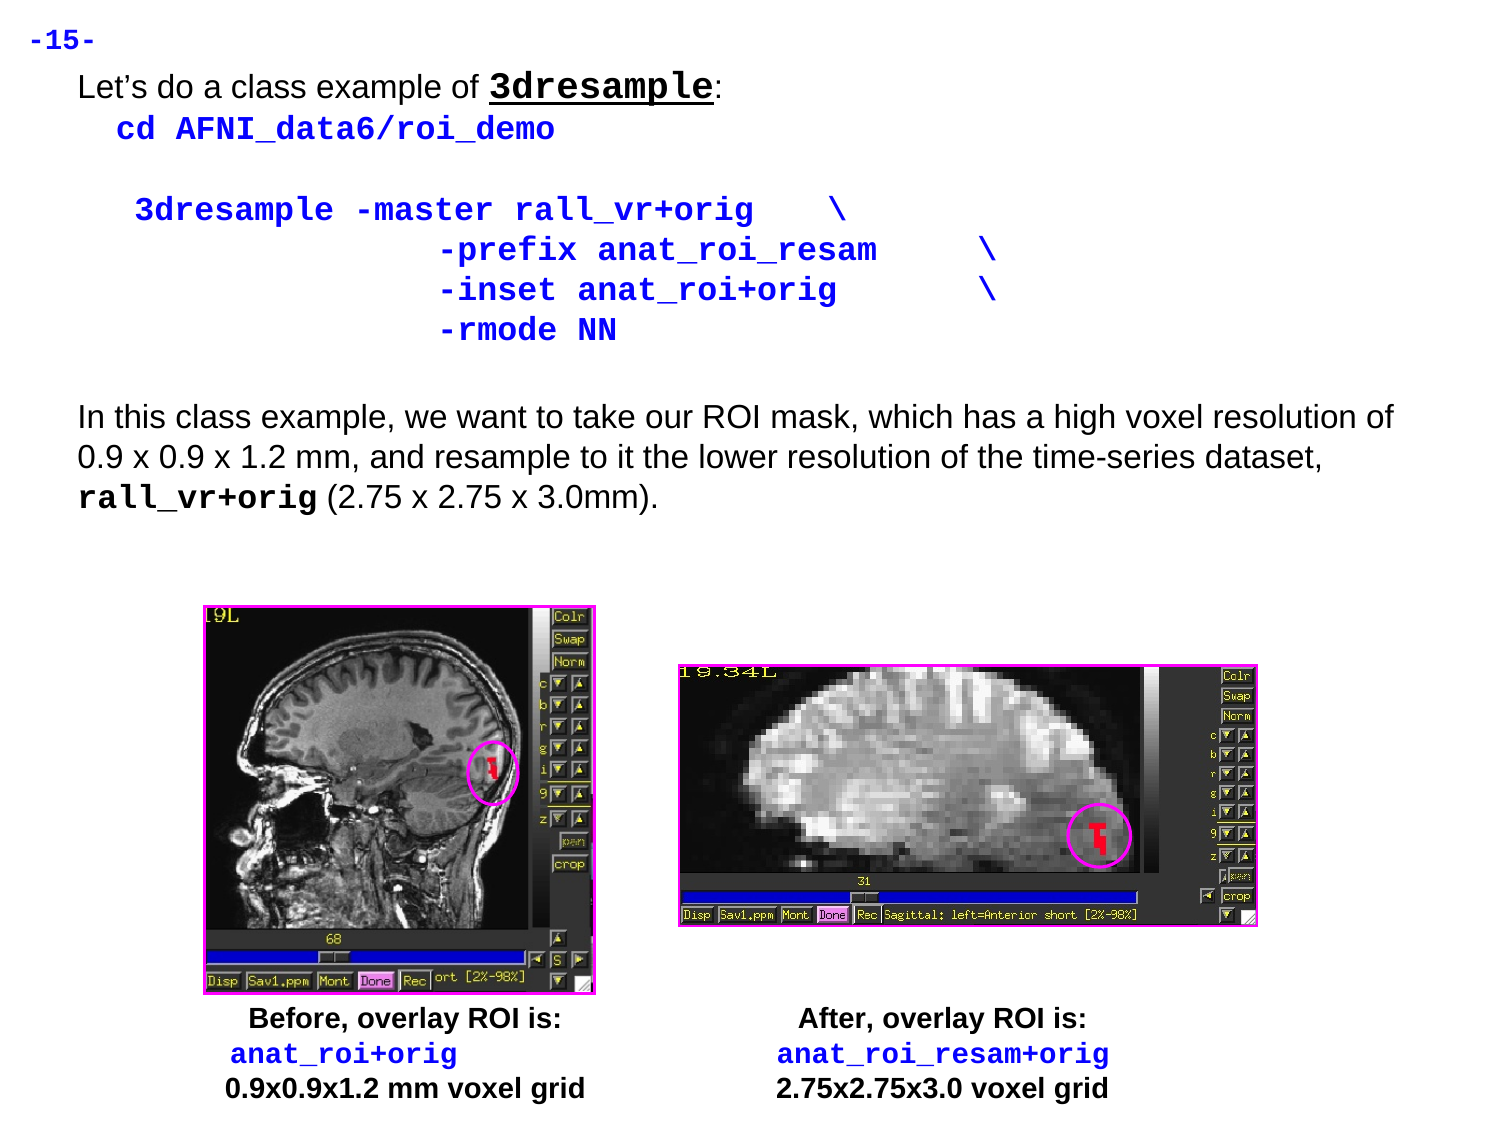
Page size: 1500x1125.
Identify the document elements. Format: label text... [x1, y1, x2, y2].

picture [205, 607, 594, 991]
list Let’s do a class example of 3dresample: cd AFNI_data6/roi_demo 3dresample -master rall_vr+orig \ -prefix anat_roi_resam \ -inset anat_roi+orig \ -rmode NN In this class example, we want to take our ROI mask, which has a high voxel resolution of 0.9 x 0.9 x 1.2 mm, and resample to it the lower resolution of the time-series dataset, rall_vr+orig (2.75 x 2.75 x 3.0mm). [62, 62, 1438, 575]
text_box Before, overlay ROI is: anat_roi+orig 0.9x0.9x1.2 mm voxel grid [192, 991, 619, 1113]
picture [680, 667, 1256, 925]
text_box After, overlay ROI is: anat_roi_resam+orig 2.75x2.75x3.0 voxel grid [755, 991, 1131, 1113]
